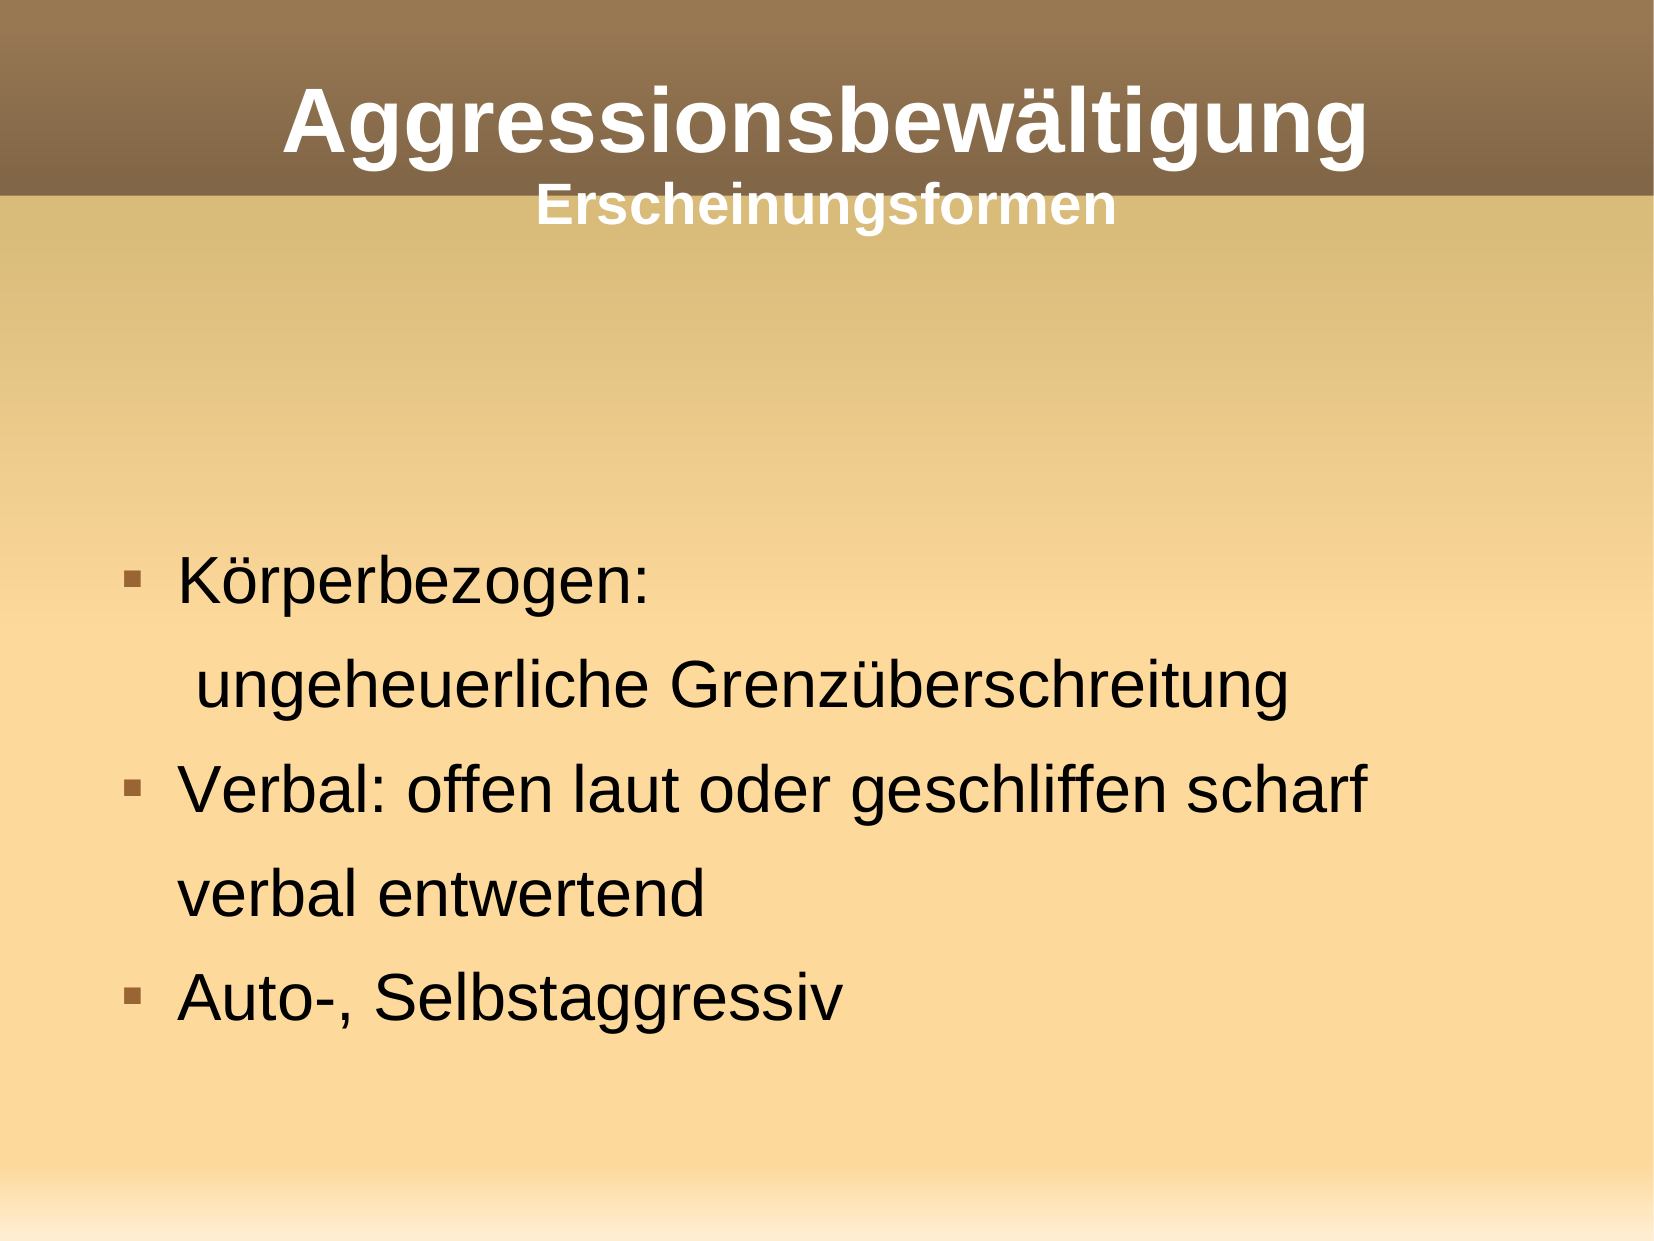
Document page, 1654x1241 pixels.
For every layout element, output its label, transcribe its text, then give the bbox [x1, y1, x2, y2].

picture [0, 0, 1654, 1241]
title Aggressionsbewältigung Erscheinungsformen [82, 56, 1571, 250]
list Körperbezogen: ungeheuerliche Grenzüberschreitung Verbal: offen laut oder geschliffen scharf verbal entwertend Auto-, Selbstaggressiv [106, 334, 1595, 1036]
